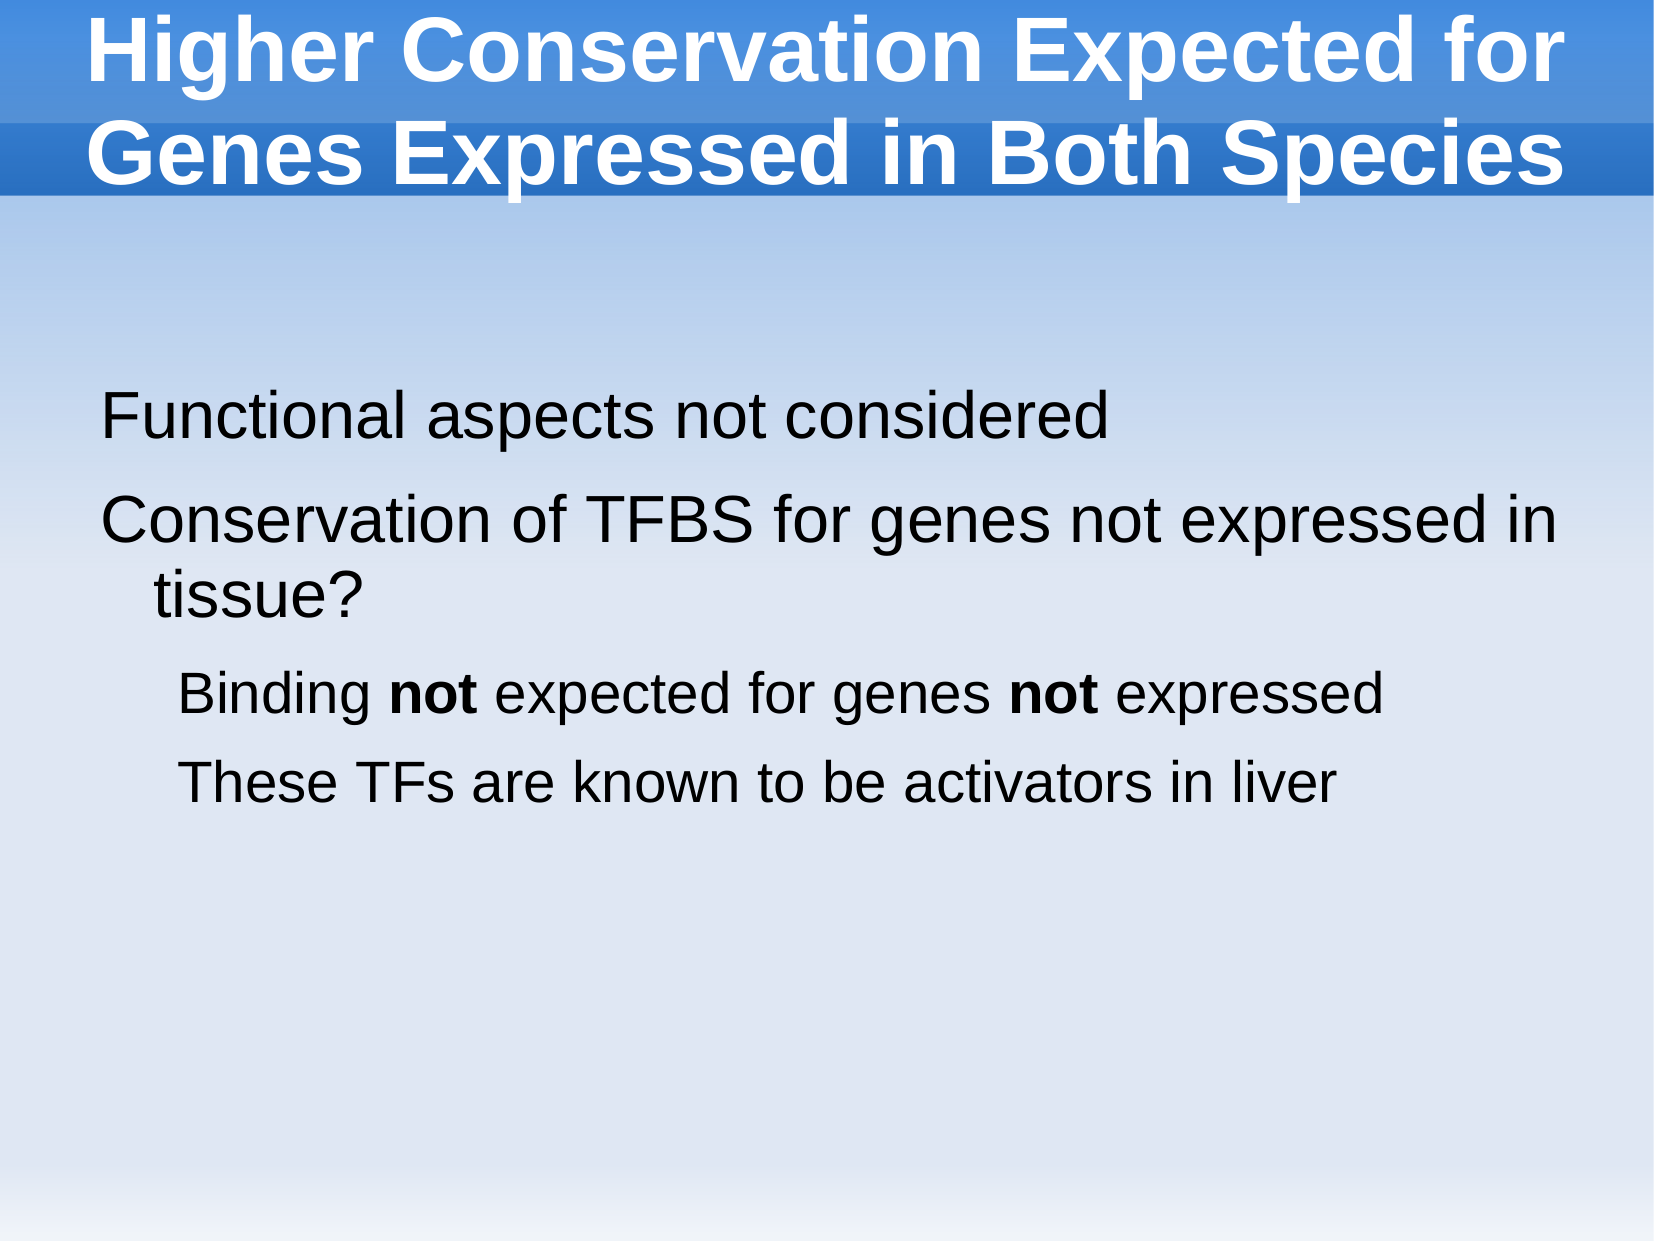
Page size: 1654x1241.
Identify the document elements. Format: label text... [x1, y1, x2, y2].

title Higher Conservation Expected for Genes Expressed in Both Species [82, 0, 1571, 220]
picture [0, 0, 1654, 1241]
list Functional aspects not considered Conservation of TFBS for genes not expressed in tissue? Binding not expected for genes not expressed These TFs are known to be activators in liver [82, 377, 1571, 1094]
